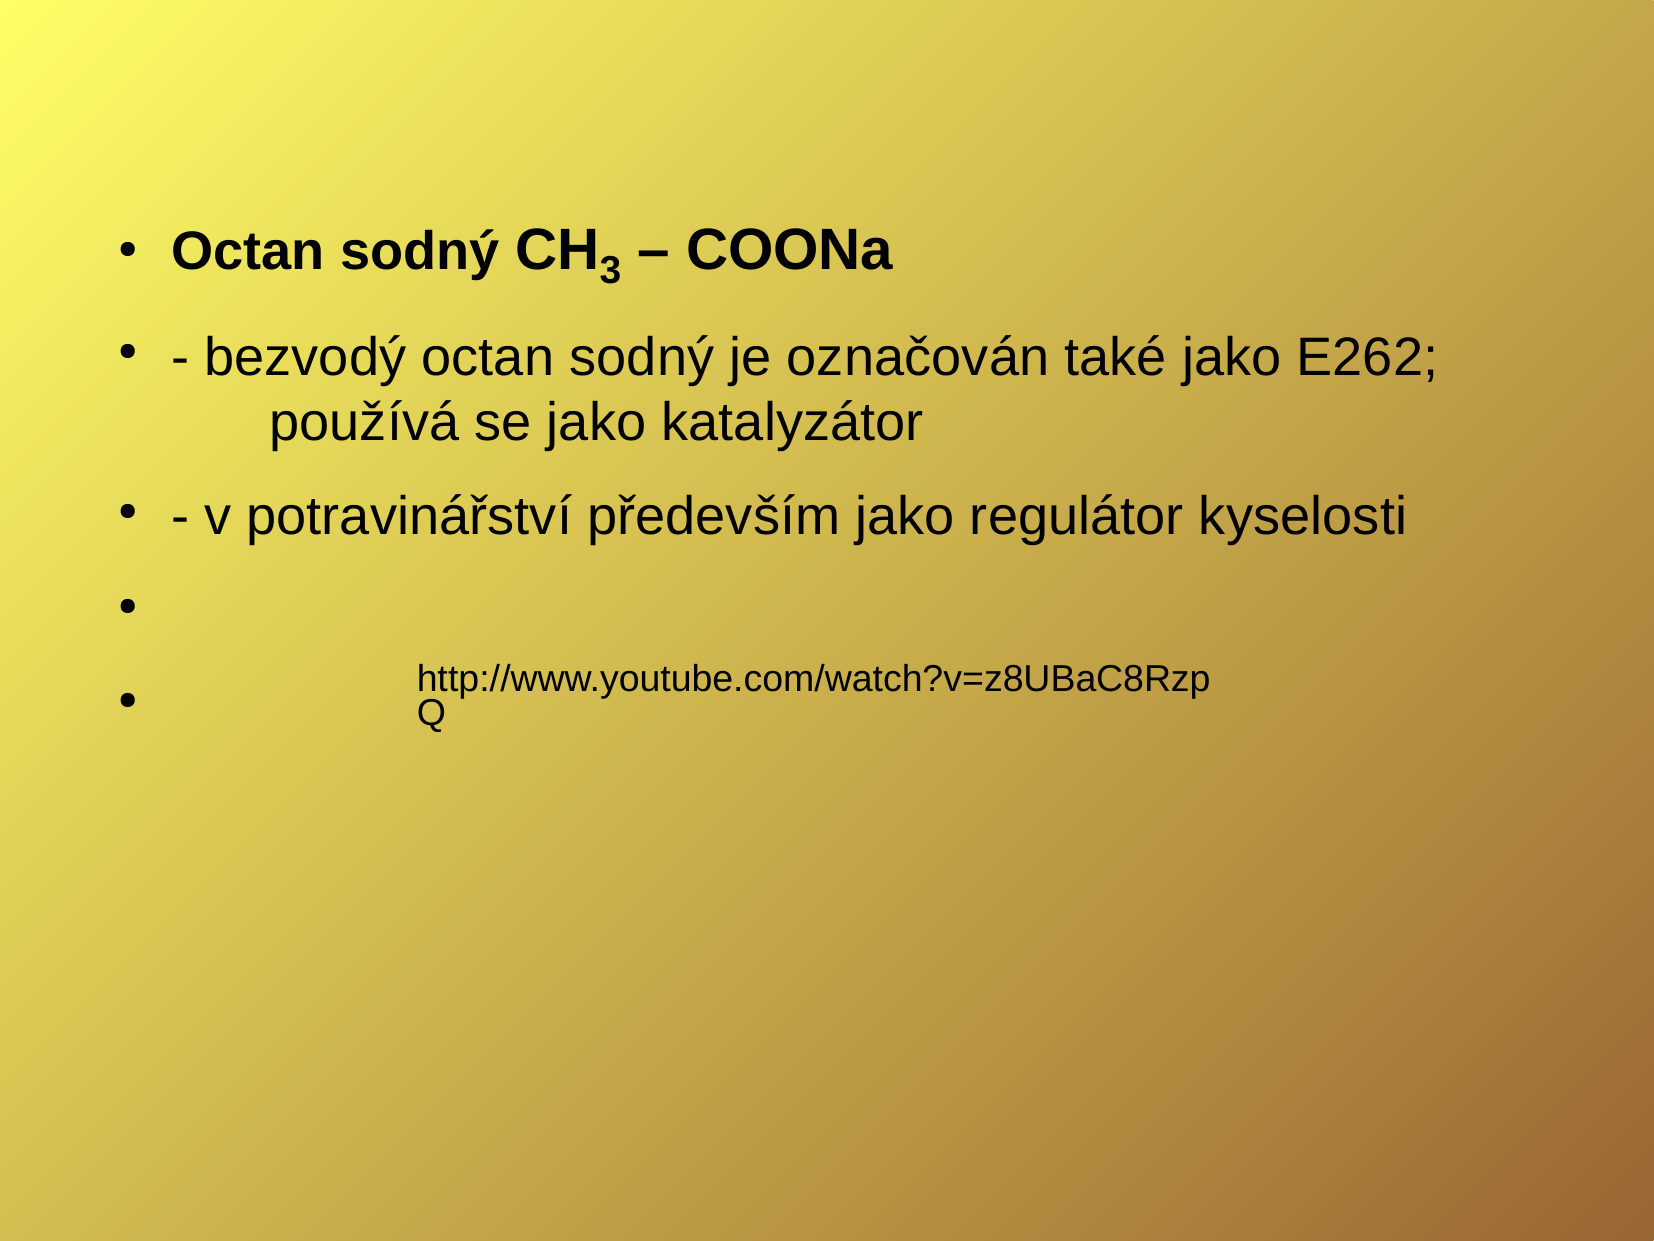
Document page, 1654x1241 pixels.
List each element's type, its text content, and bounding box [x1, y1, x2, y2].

text_box http://www.youtube.com/watch?v=z8UBaC8RzpQ [402, 649, 1252, 749]
list Octan sodný CH3 – COONa - bezvodý octan sodný je označován také jako E262; používá se jako katalyzátor - v potravinářství především jako regulátor kyselosti [82, 210, 1571, 1030]
